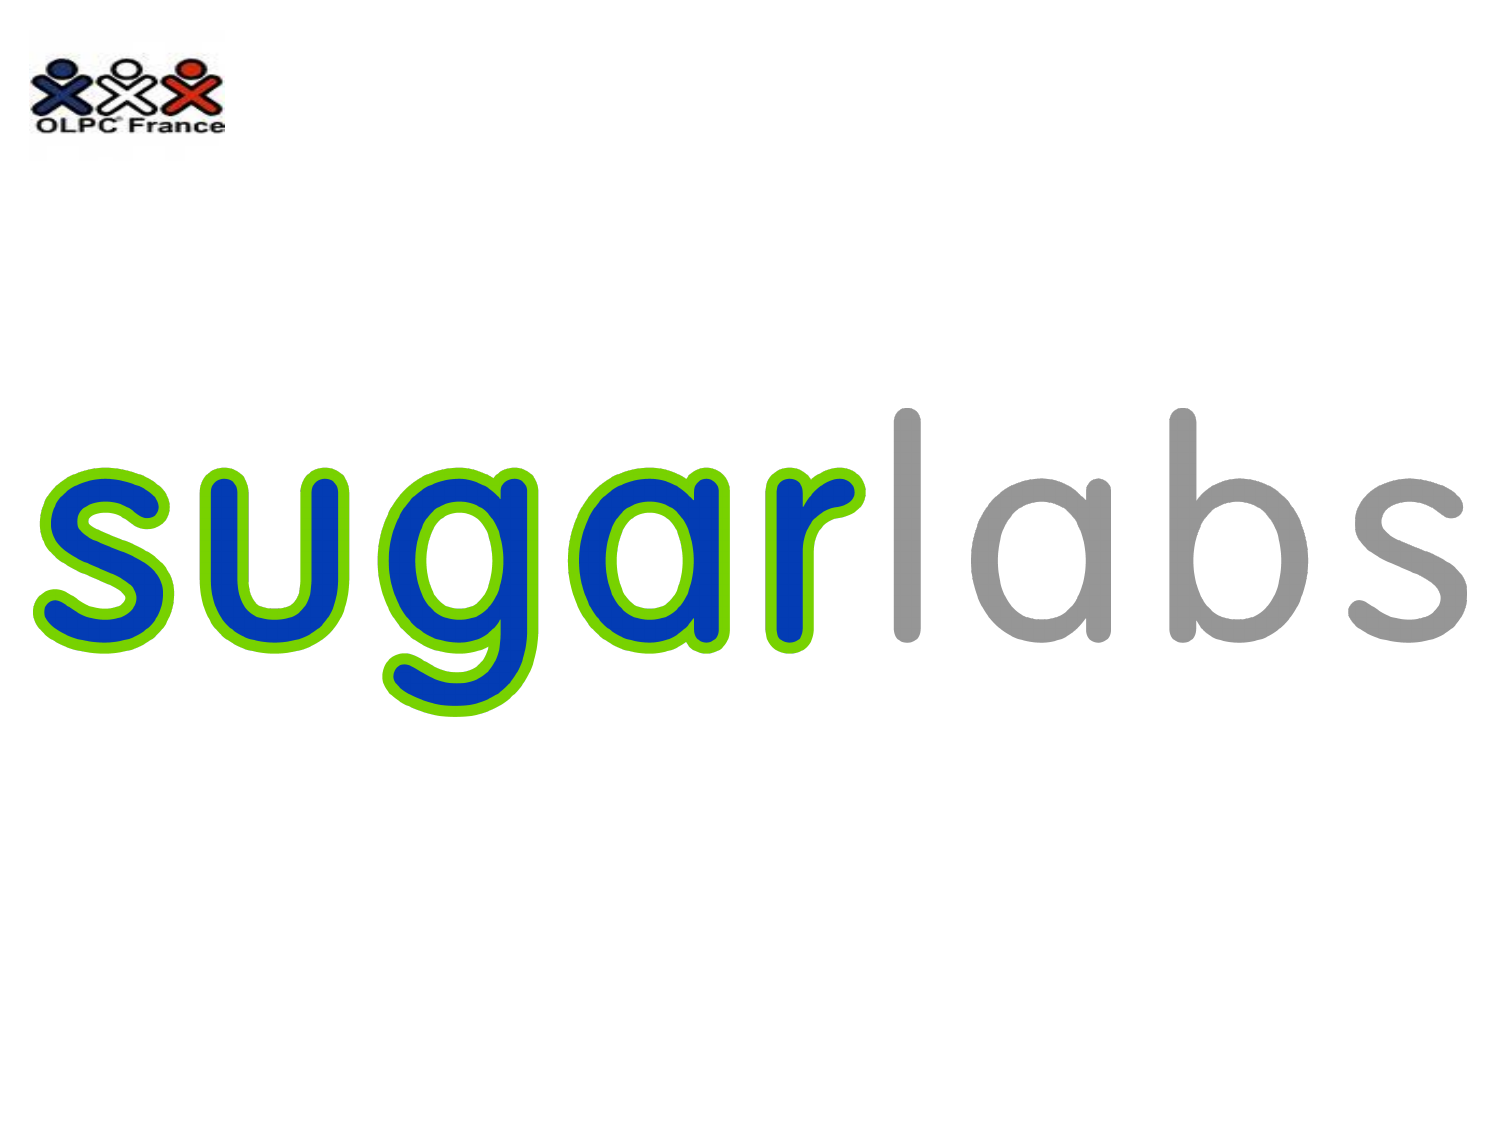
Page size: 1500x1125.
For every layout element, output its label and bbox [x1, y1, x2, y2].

picture [29, 30, 225, 161]
picture [33, 408, 1467, 717]
